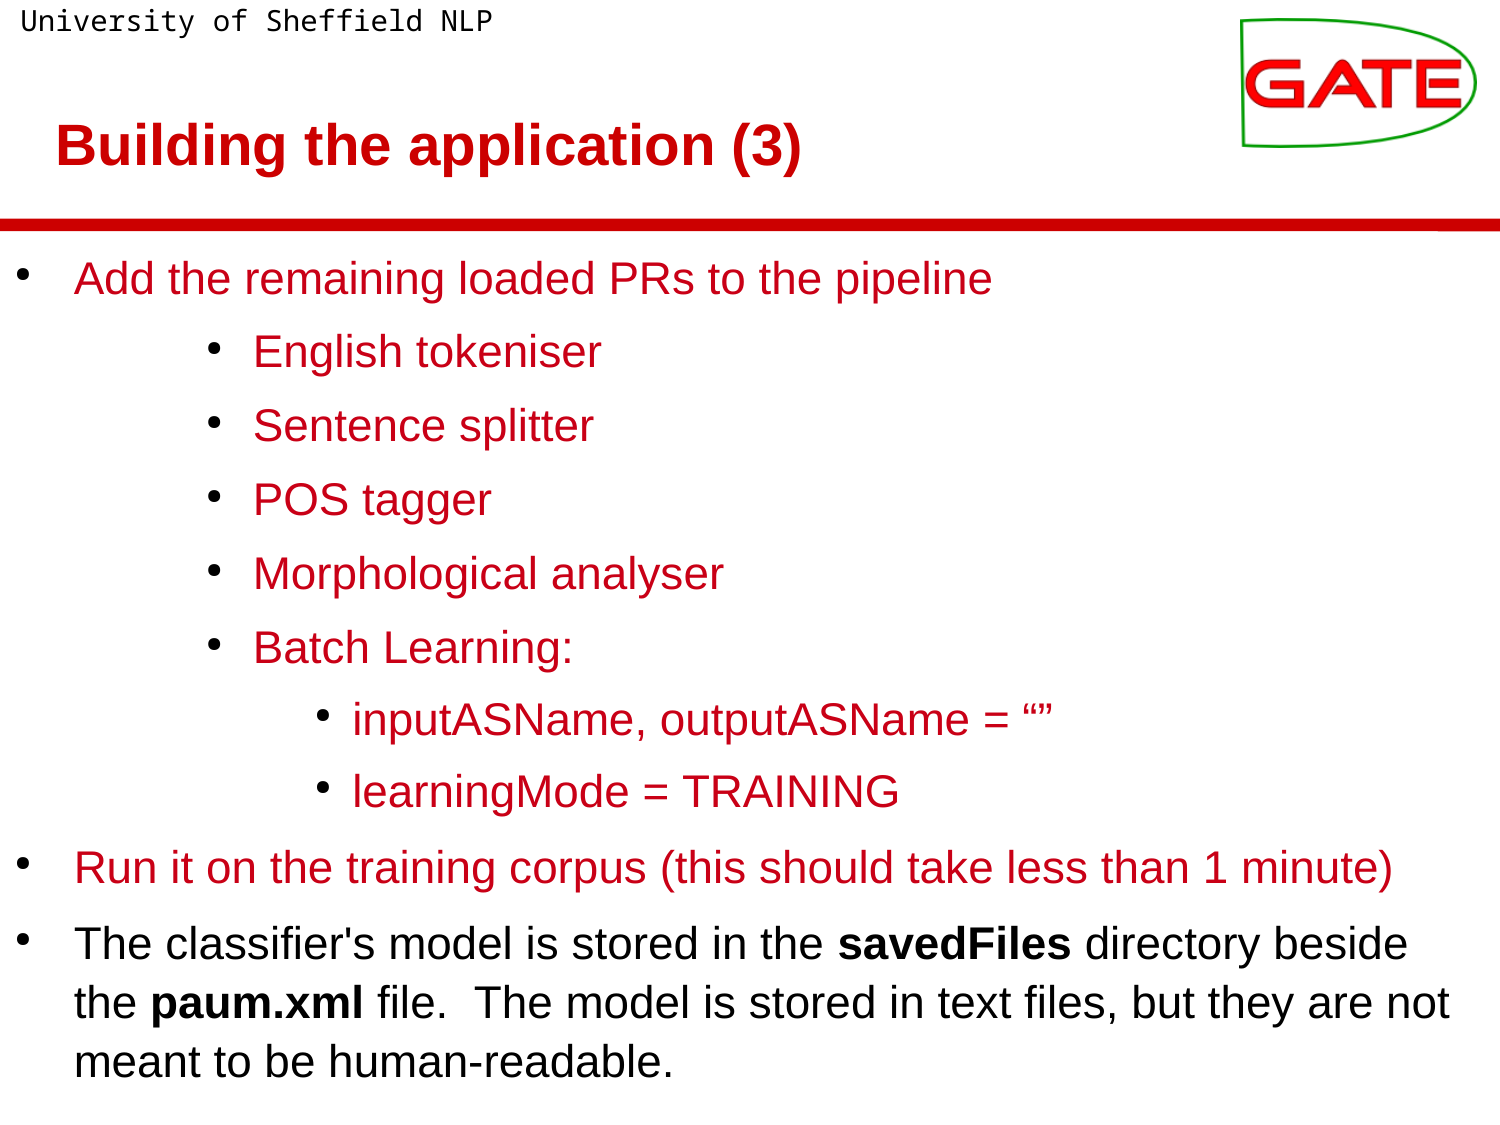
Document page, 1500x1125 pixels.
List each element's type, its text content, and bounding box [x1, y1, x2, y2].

title Building the application (3) [41, 37, 1391, 236]
list Add the remaining loaded PRs to the pipeline English tokeniser Sentence splitter POS tagger Morphological analyser Batch Learning: inputASName, outputASName = “” learningMode = TRAINING Run it on the training corpus (this should take less than 1 minute) The classifier's model is stored in the savedFiles directory beside the paum.xml file. The model is stored in text files, but they are not meant to be human-readable. [0, 236, 1500, 1125]
picture [1240, 18, 1477, 148]
